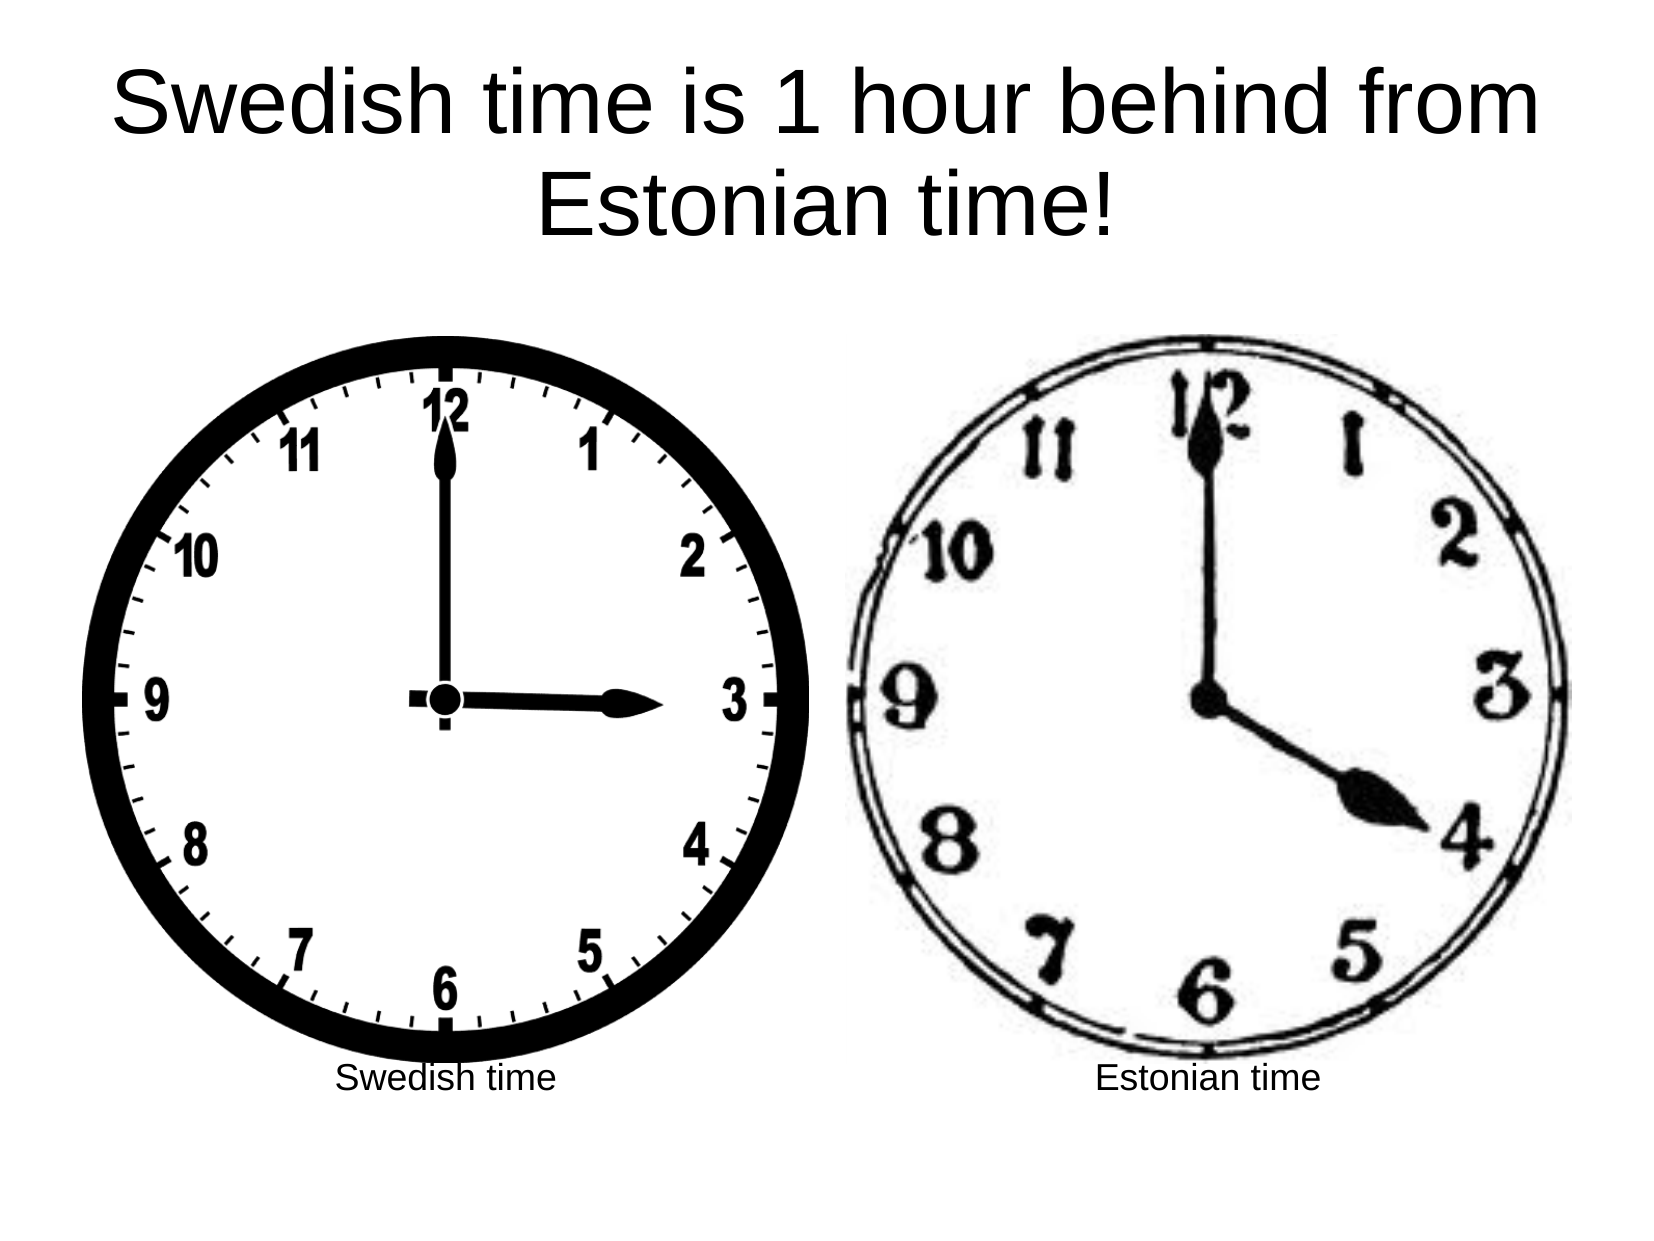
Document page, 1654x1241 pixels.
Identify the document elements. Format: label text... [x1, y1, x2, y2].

title Swedish time is 1 hour behind from Estonian time! [82, 49, 1571, 257]
picture [82, 336, 809, 1063]
picture [845, 334, 1572, 1064]
